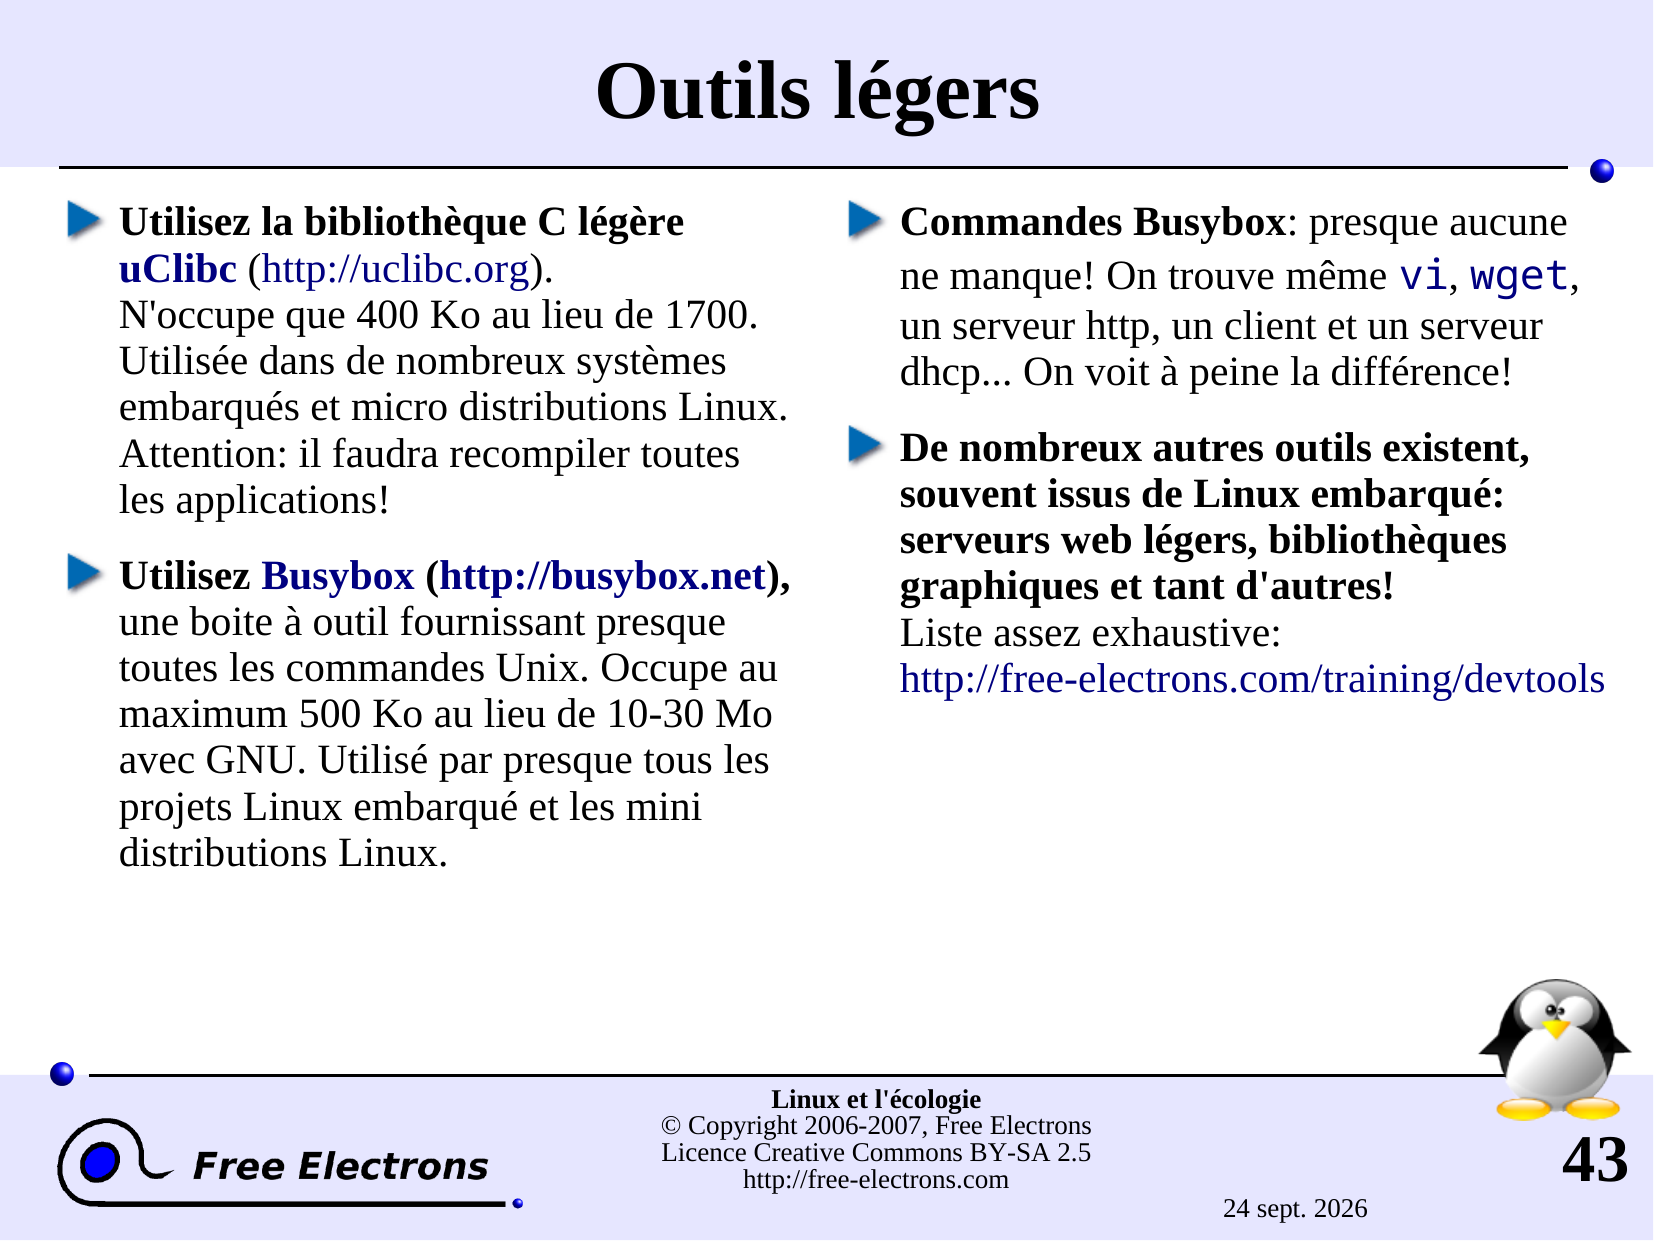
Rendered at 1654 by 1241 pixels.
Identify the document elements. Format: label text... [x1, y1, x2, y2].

title Outils légers [33, 29, 1604, 153]
list Utilisez la bibliothèque C légère uClibc (http://uclibc.org). N'occupe que 400 Ko au lieu de 1700. Utilisée dans de nombreux systèmes embarqués et micro distributions Linux. Attention: il faudra recompiler toutes les applications! Utilisez Busybox (http://busybox.net), une boite à outil fournissant presque toutes les commandes Unix. Occupe au maximum 500 Ko au lieu de 10-30 Mo avec GNU. Utilisé par presque tous les projets Linux embarqué et les mini distributions Linux. [48, 198, 795, 1049]
list Commandes Busybox: presque aucune ne manque! On trouve même vi, wget, un serveur http, un client et un serveur dhcp... On voit à peine la différence! De nombreux autres outils existent, souvent issus de Linux embarqué: serveurs web légers, bibliothèques graphiques et tant d'autres! Liste assez exhaustive: http://free-electrons.com/training/devtools [829, 198, 1610, 1049]
picture [1476, 979, 1634, 1121]
picture [50, 1107, 527, 1216]
